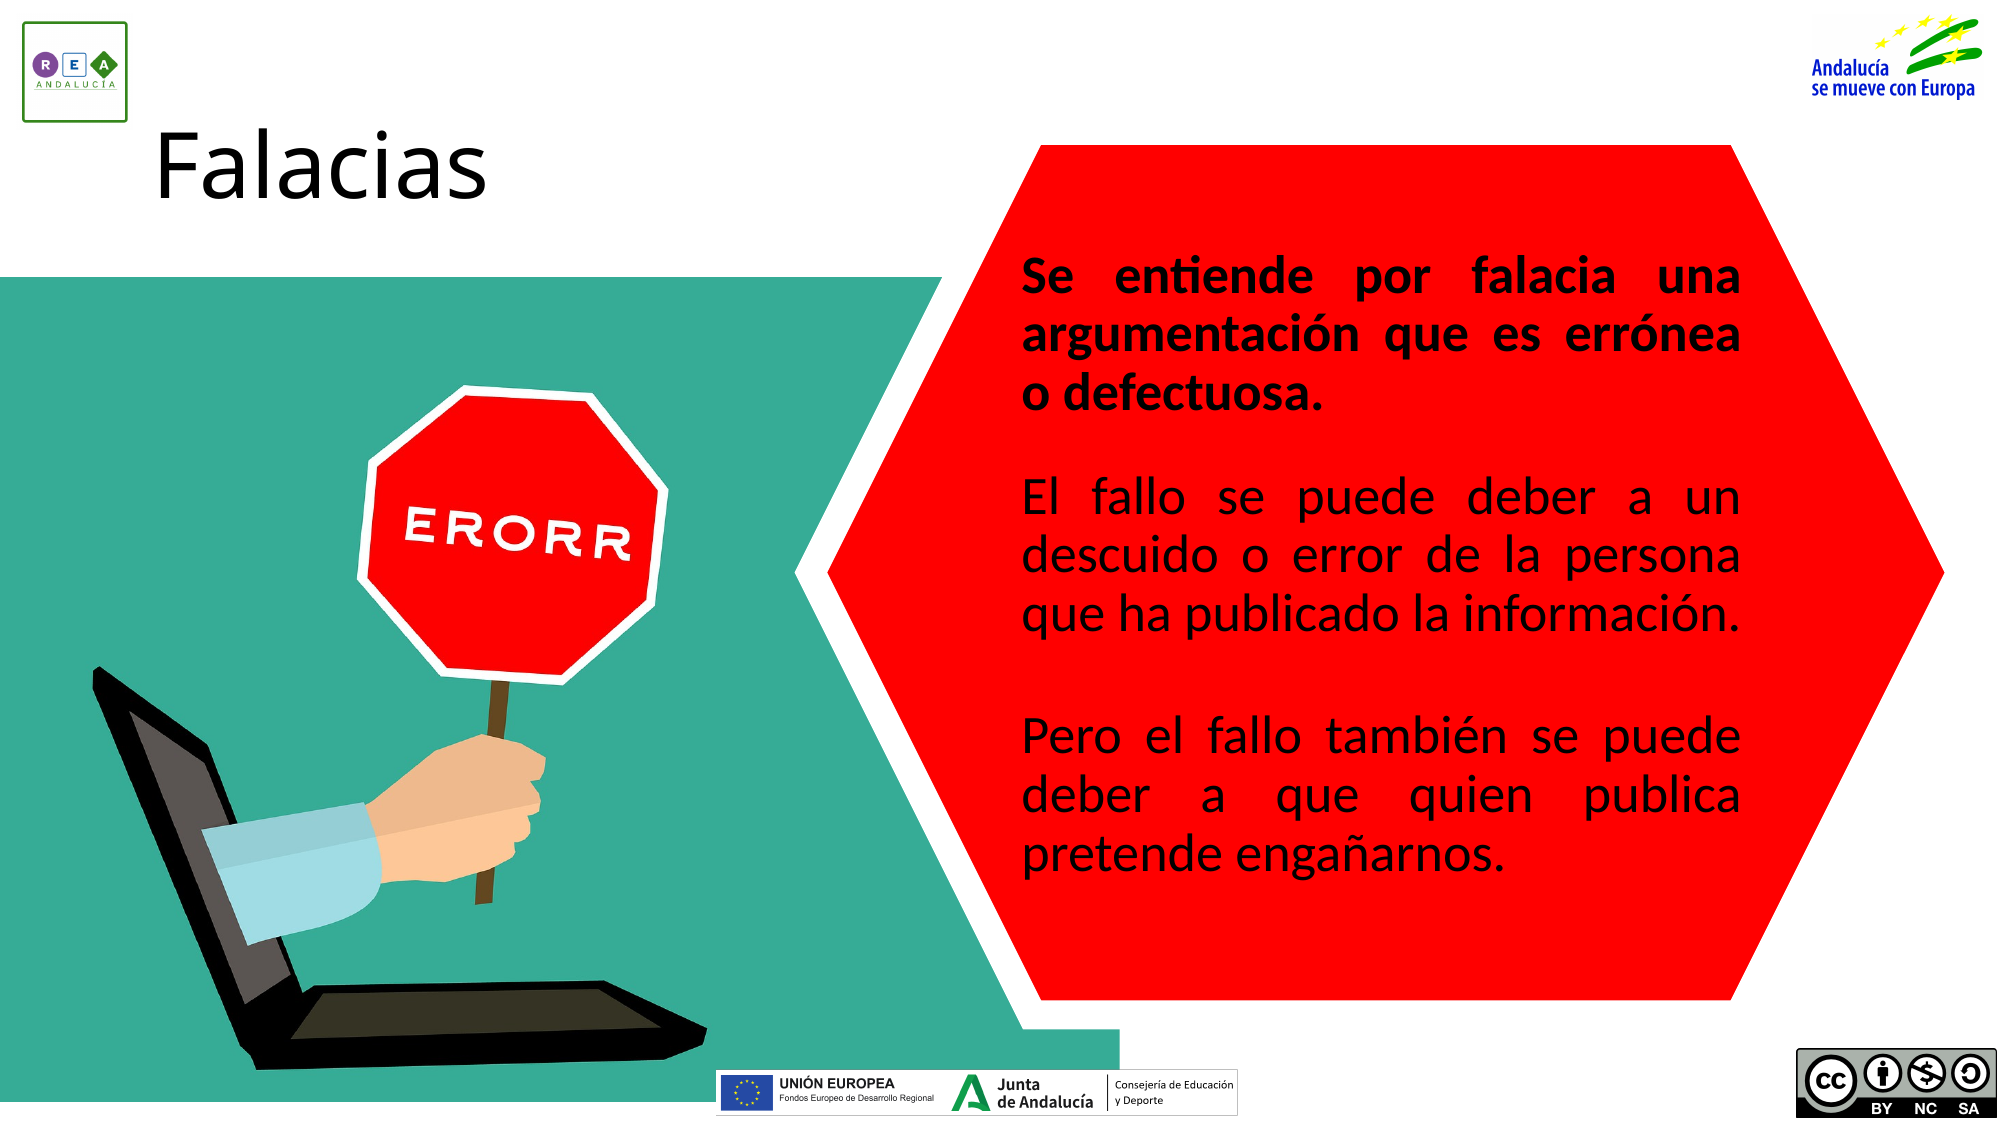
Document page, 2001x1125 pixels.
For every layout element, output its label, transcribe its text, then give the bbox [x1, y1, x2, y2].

list Se entiende por falacia una argumentación que es errónea o defectuosa. El fallo se puede deber a un descuido o error de la persona que ha publicado la información. Pero el fallo también se puede deber a que quien publica pretende engañarnos. [1006, 238, 1766, 924]
text_box [810, 130, 1961, 1015]
picture [16, 13, 133, 130]
picture [1796, 1048, 1997, 1118]
picture [1812, 14, 1984, 100]
picture [0, 277, 1277, 1119]
title Falacias [137, 59, 1863, 278]
